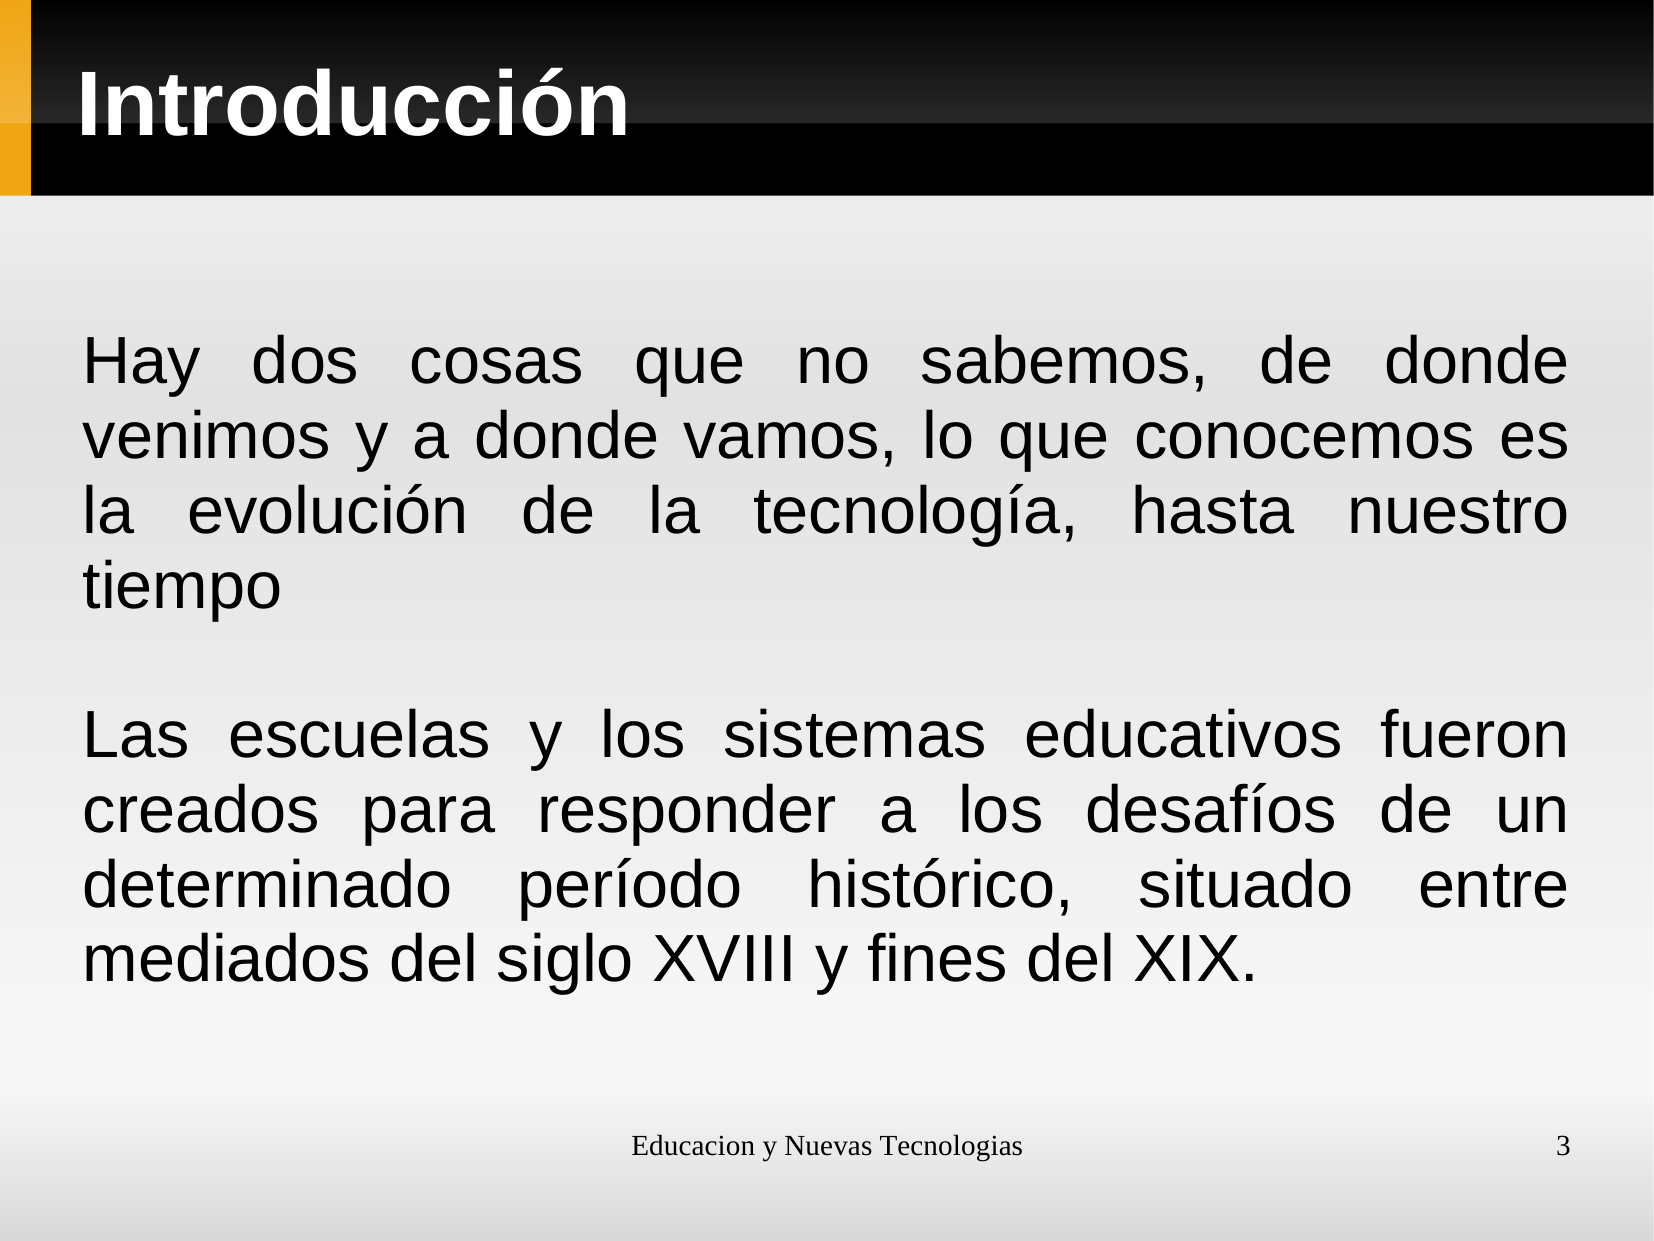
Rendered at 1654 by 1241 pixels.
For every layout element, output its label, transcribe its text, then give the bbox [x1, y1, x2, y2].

title Introducción [76, 0, 1565, 208]
subtitle Hay dos cosas que no sabemos, de donde venimos y a donde vamos, lo que conocemos es la evolución de la tecnología, hasta nuestro tiempo Las escuelas y los sistemas educativos fueron creados para responder a los desafíos de un determinado período histórico, situado entre mediados del siglo XVIII y fines del XIX. [82, 248, 1571, 1146]
picture [0, 0, 1654, 1241]
